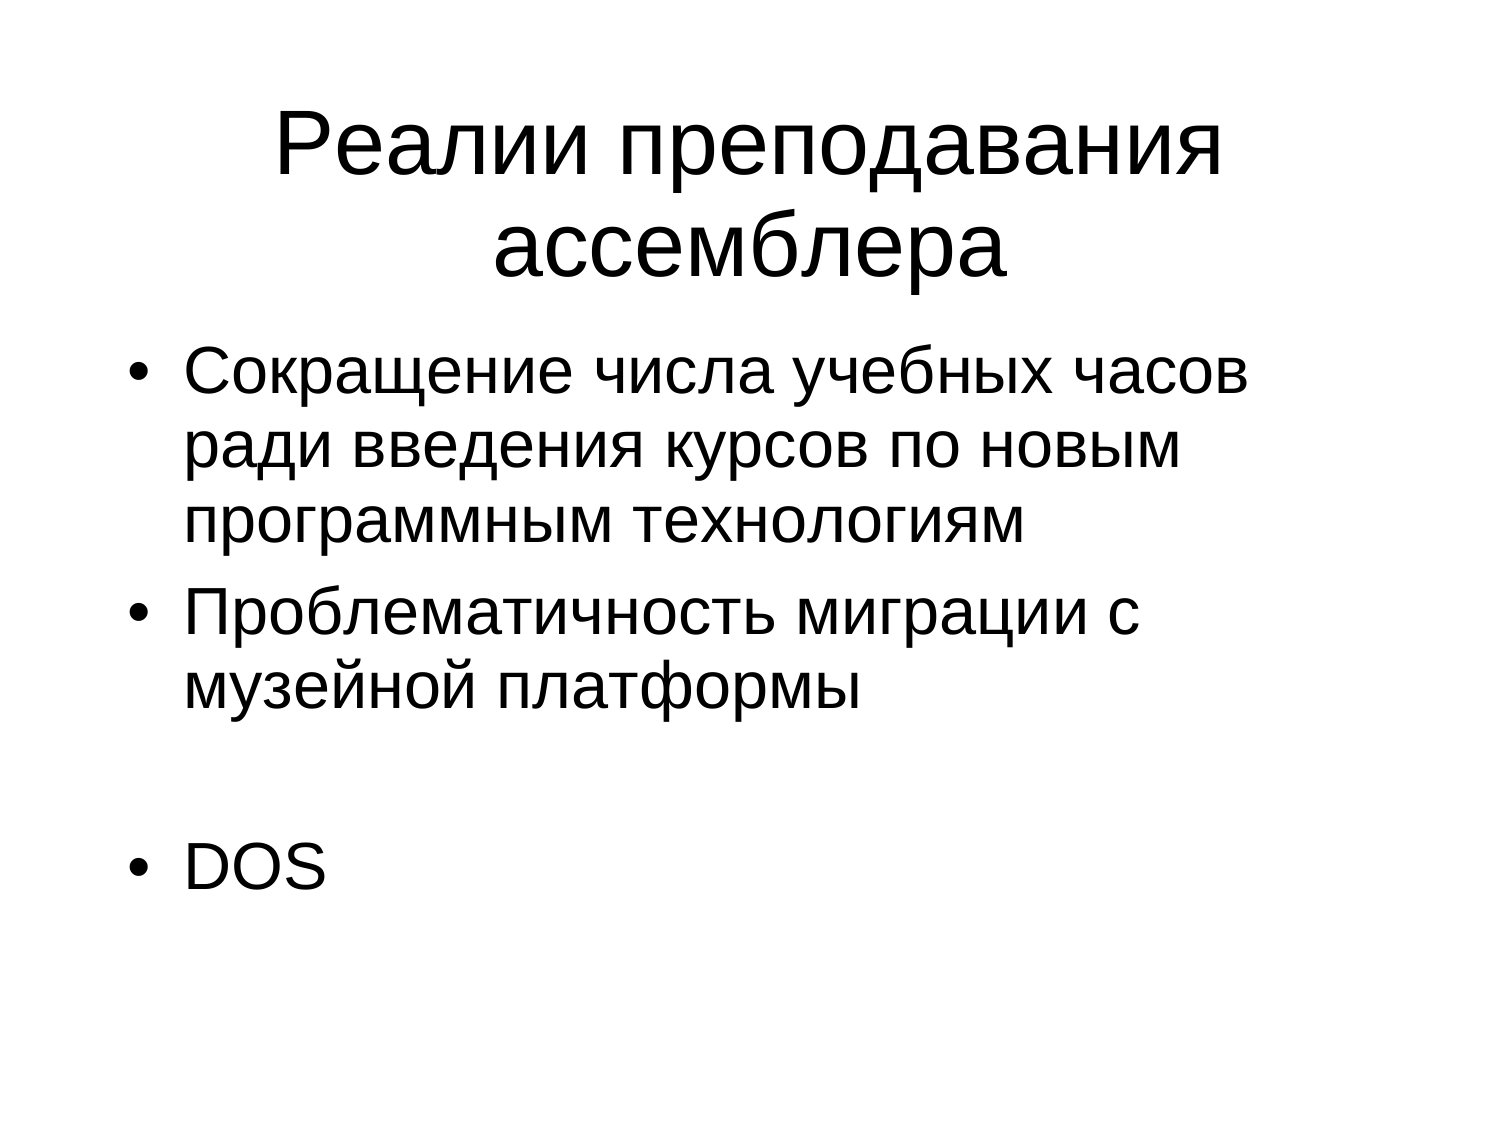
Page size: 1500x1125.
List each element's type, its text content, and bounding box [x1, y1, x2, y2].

list Сокращение числа учебных часов ради введения курсов по новым программным технологиям Проблематичность миграции с музейной платформы DOS [112, 324, 1388, 1021]
title Реалии преподавания ассемблера [112, 72, 1388, 316]
